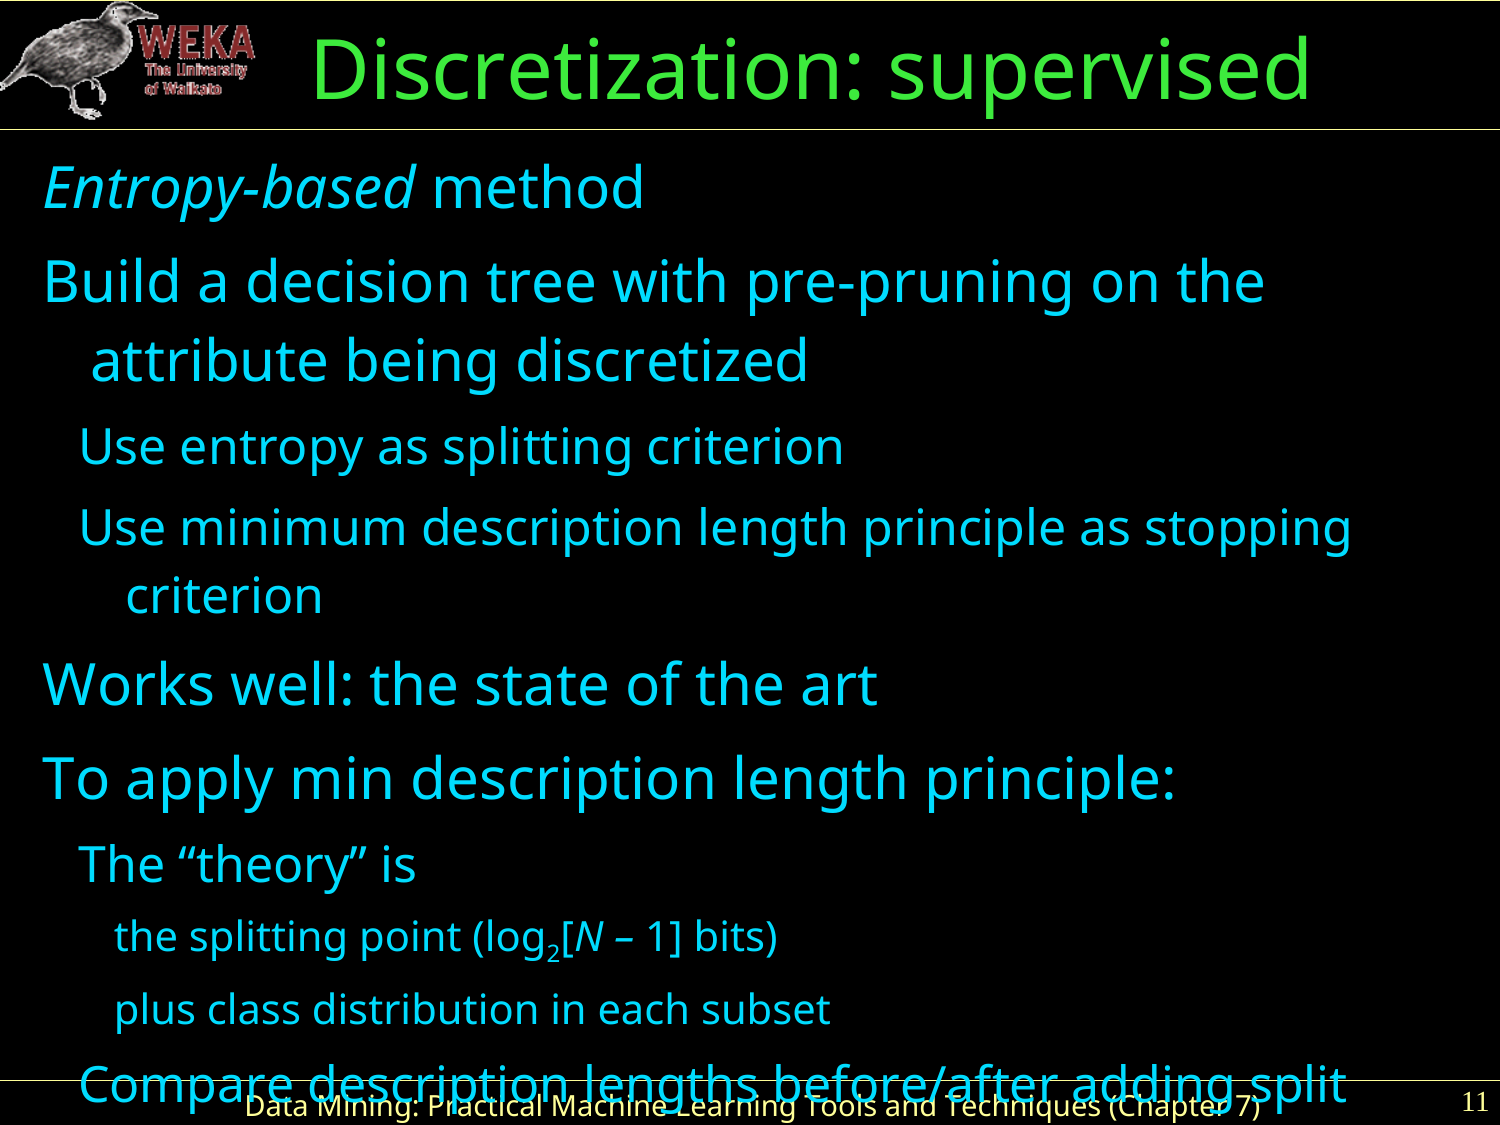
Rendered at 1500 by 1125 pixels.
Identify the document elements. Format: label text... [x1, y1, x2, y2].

picture [0, 1, 266, 129]
text_box Entropy-based method Build a decision tree with pre-pruning on the attribute being discretized Use entropy as splitting criterion Use minimum description length principle as stopping criterion Works well: the state of the art To apply min description length principle: The “theory” is the splitting point (log2[N – 1] bits) plus class distribution in each subset Compare description lengths before/after adding split [28, 139, 1476, 989]
title Discretization: supervised [295, 0, 1500, 148]
